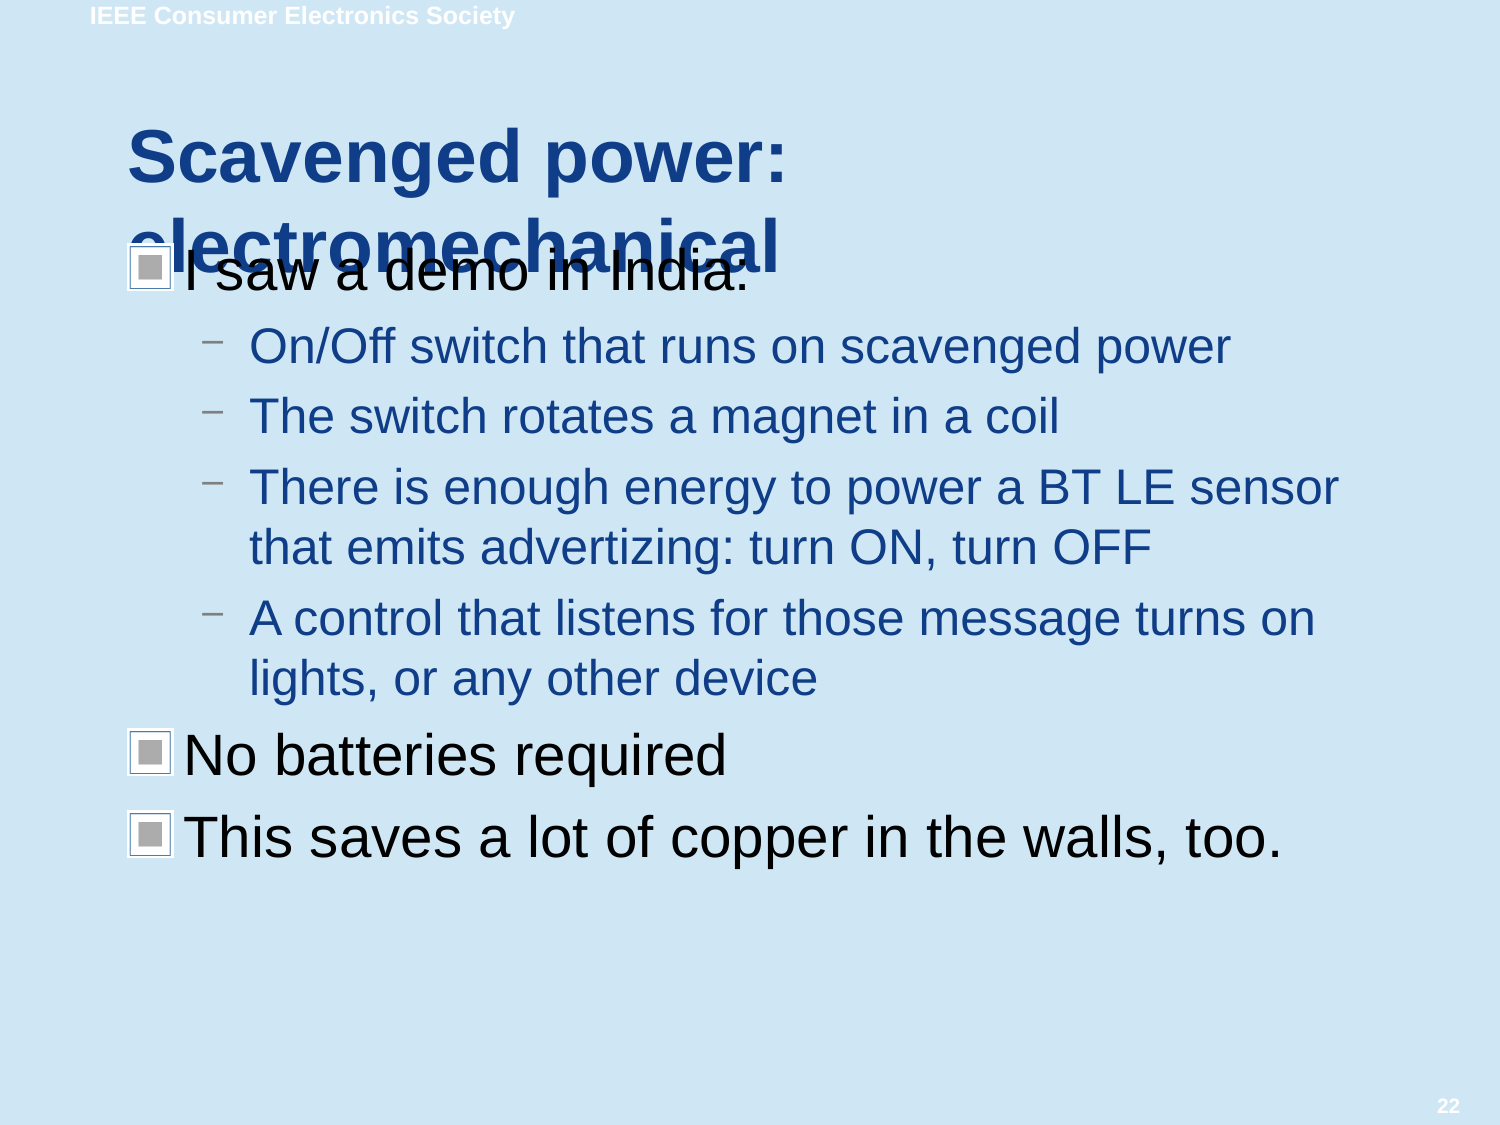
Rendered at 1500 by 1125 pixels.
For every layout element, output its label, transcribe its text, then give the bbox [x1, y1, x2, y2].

title Scavenged power: electromechanical [112, 99, 1388, 213]
list I saw a demo in India: On/Off switch that runs on scavenged power The switch rotates a magnet in a coil There is enough energy to power a BT LE sensor that emits advertizing: turn ON, turn OFF A control that listens for those message turns on lights, or any other device No batteries required This saves a lot of copper in the walls, too. [112, 224, 1388, 1000]
